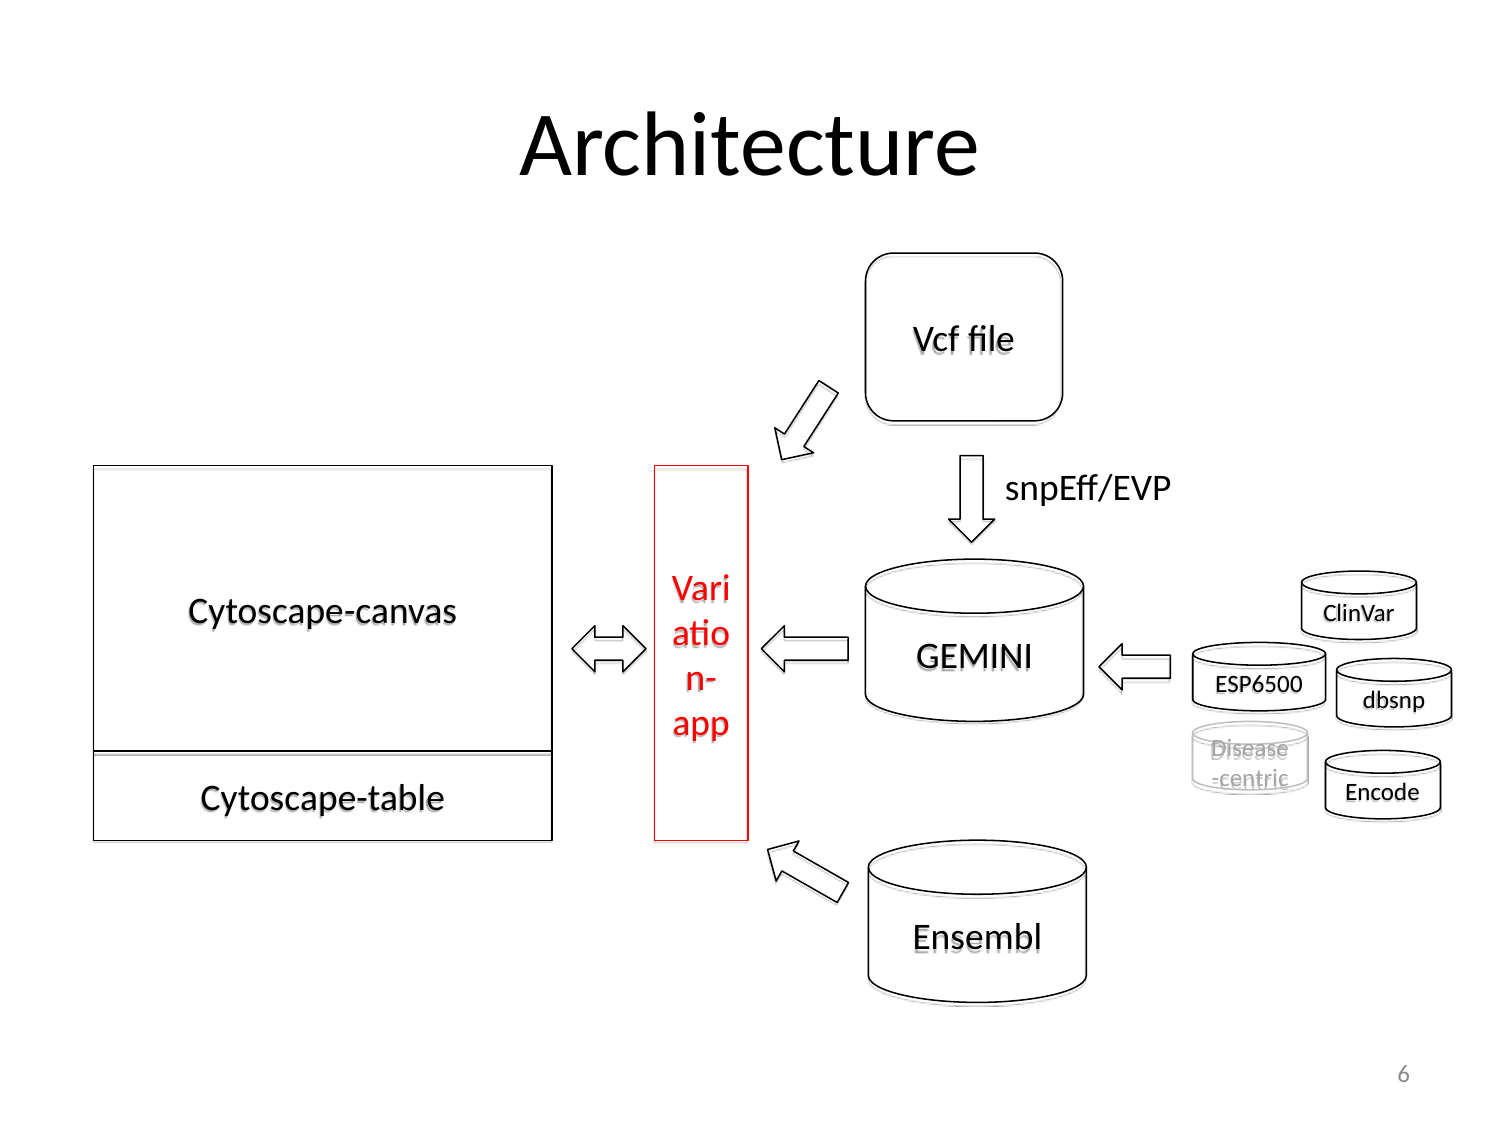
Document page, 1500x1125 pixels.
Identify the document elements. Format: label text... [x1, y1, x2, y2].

title Architecture [75, 45, 1425, 233]
text_box dbsnp [1336, 658, 1452, 727]
text_box snpEff/EVP [990, 455, 1193, 516]
text_box Cytoscape-table [94, 751, 552, 840]
text_box ClinVar [1301, 571, 1417, 640]
text_box Variation-app [654, 466, 748, 840]
text_box ESP6500 [1192, 642, 1326, 711]
slide_number <number> [1074, 1042, 1425, 1103]
text_box Cytoscape-canvas [94, 466, 552, 751]
text_box Ensembl [868, 840, 1087, 1003]
text_box Vcf file [865, 253, 1063, 421]
text_box Encode [1325, 750, 1441, 819]
text_box Disease-centric [1192, 721, 1308, 790]
text_box GEMINI [865, 559, 1084, 722]
